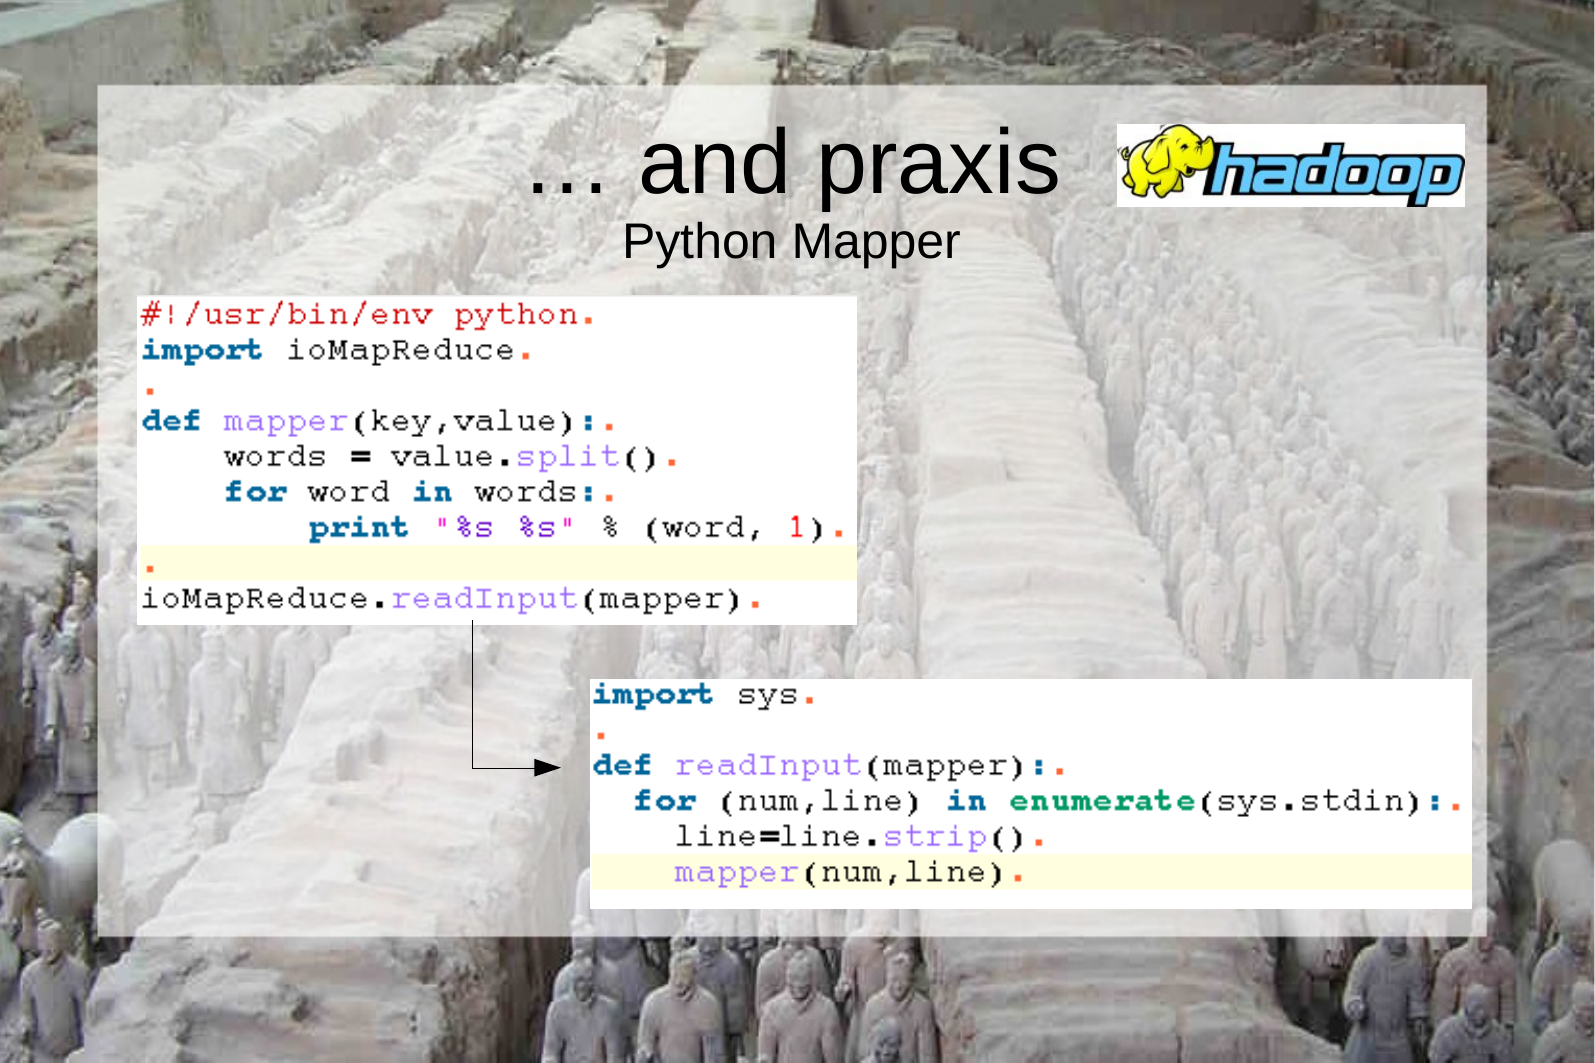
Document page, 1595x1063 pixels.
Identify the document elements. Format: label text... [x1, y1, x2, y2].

picture [0, 0, 1595, 1063]
title … and praxis Python Mapper [130, 100, 1453, 279]
